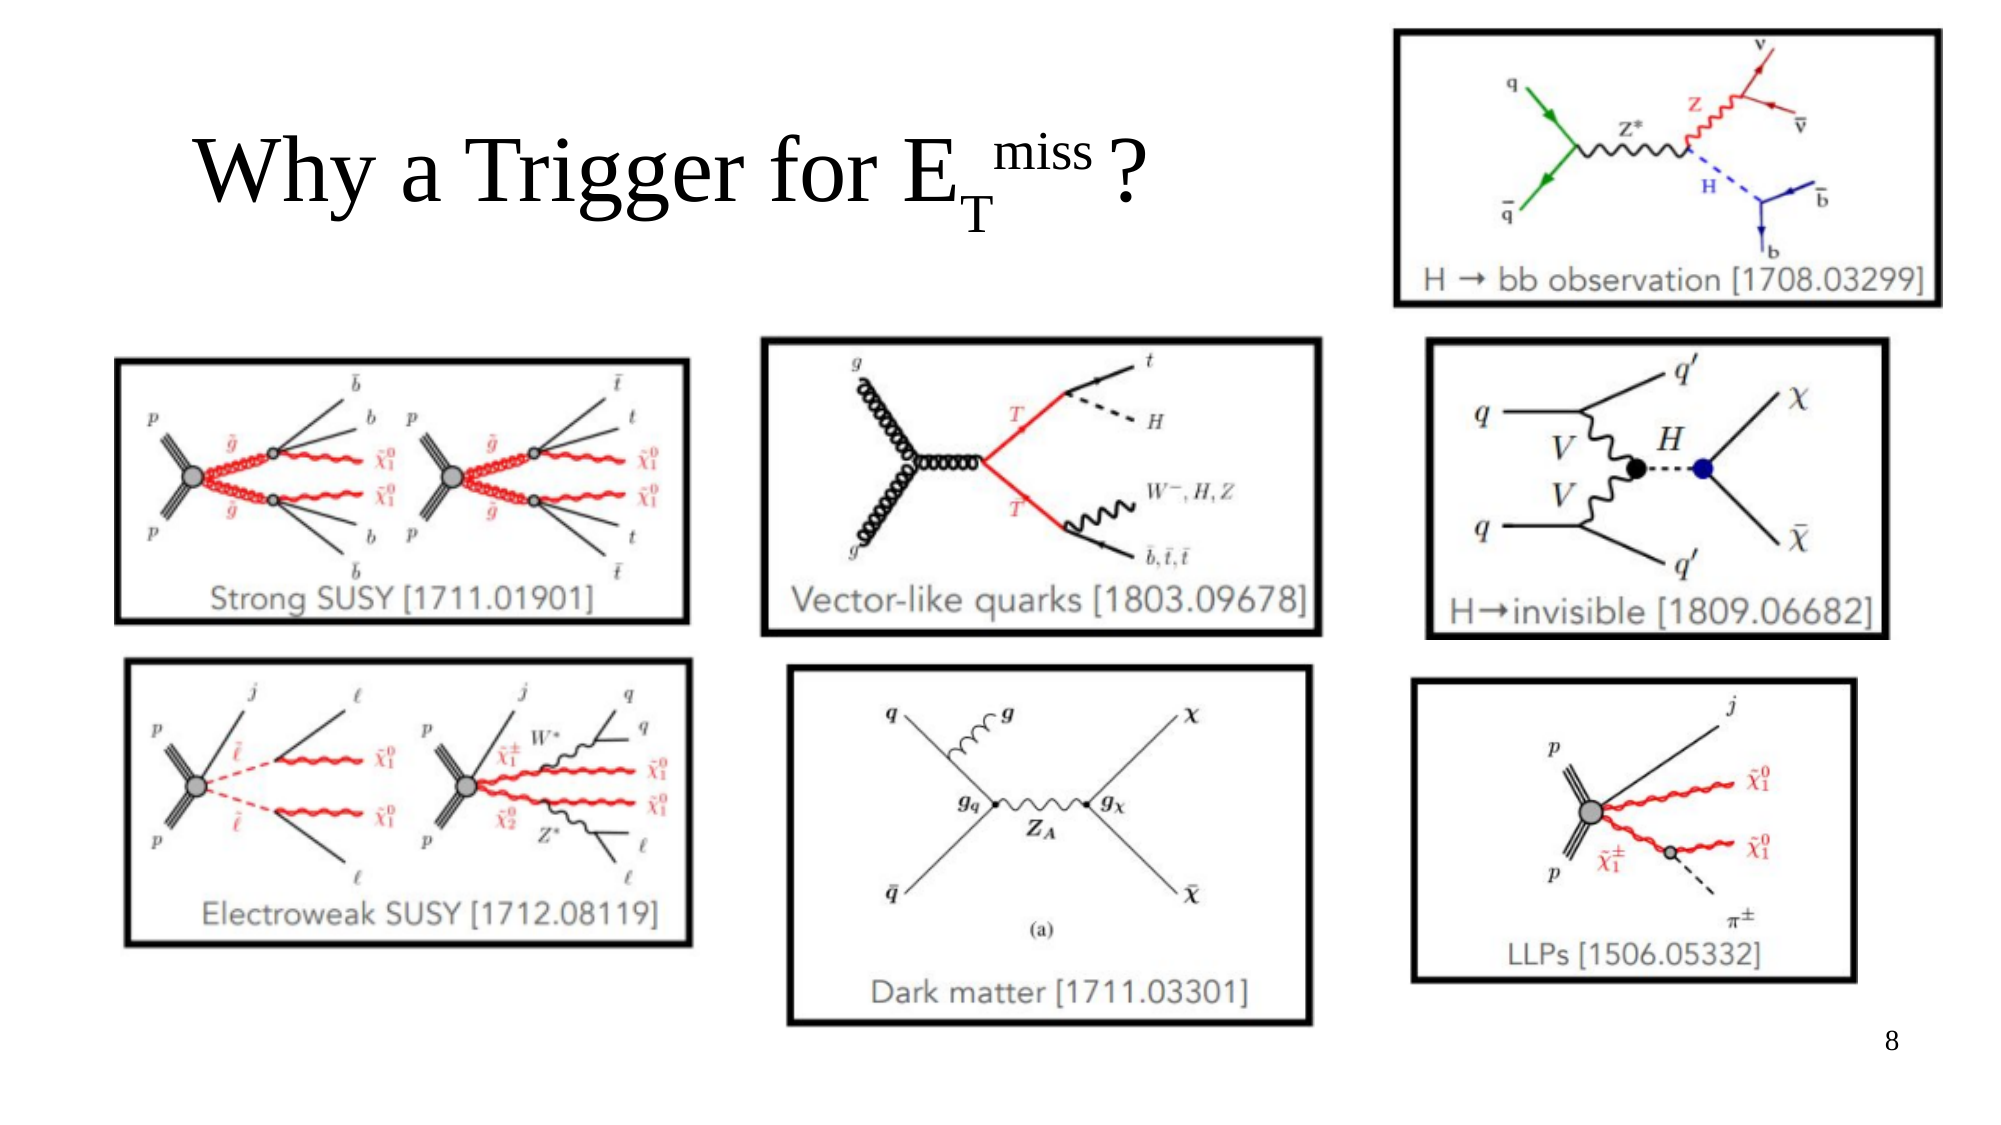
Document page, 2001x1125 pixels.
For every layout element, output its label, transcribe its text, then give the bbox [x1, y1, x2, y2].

picture [1406, 674, 1858, 986]
picture [114, 353, 694, 629]
picture [1423, 328, 1900, 640]
picture [785, 660, 1315, 1029]
title Why a Trigger for ETmiss ? [42, 0, 1300, 364]
picture [756, 331, 1328, 643]
picture [120, 650, 700, 957]
picture [1389, 22, 1943, 314]
